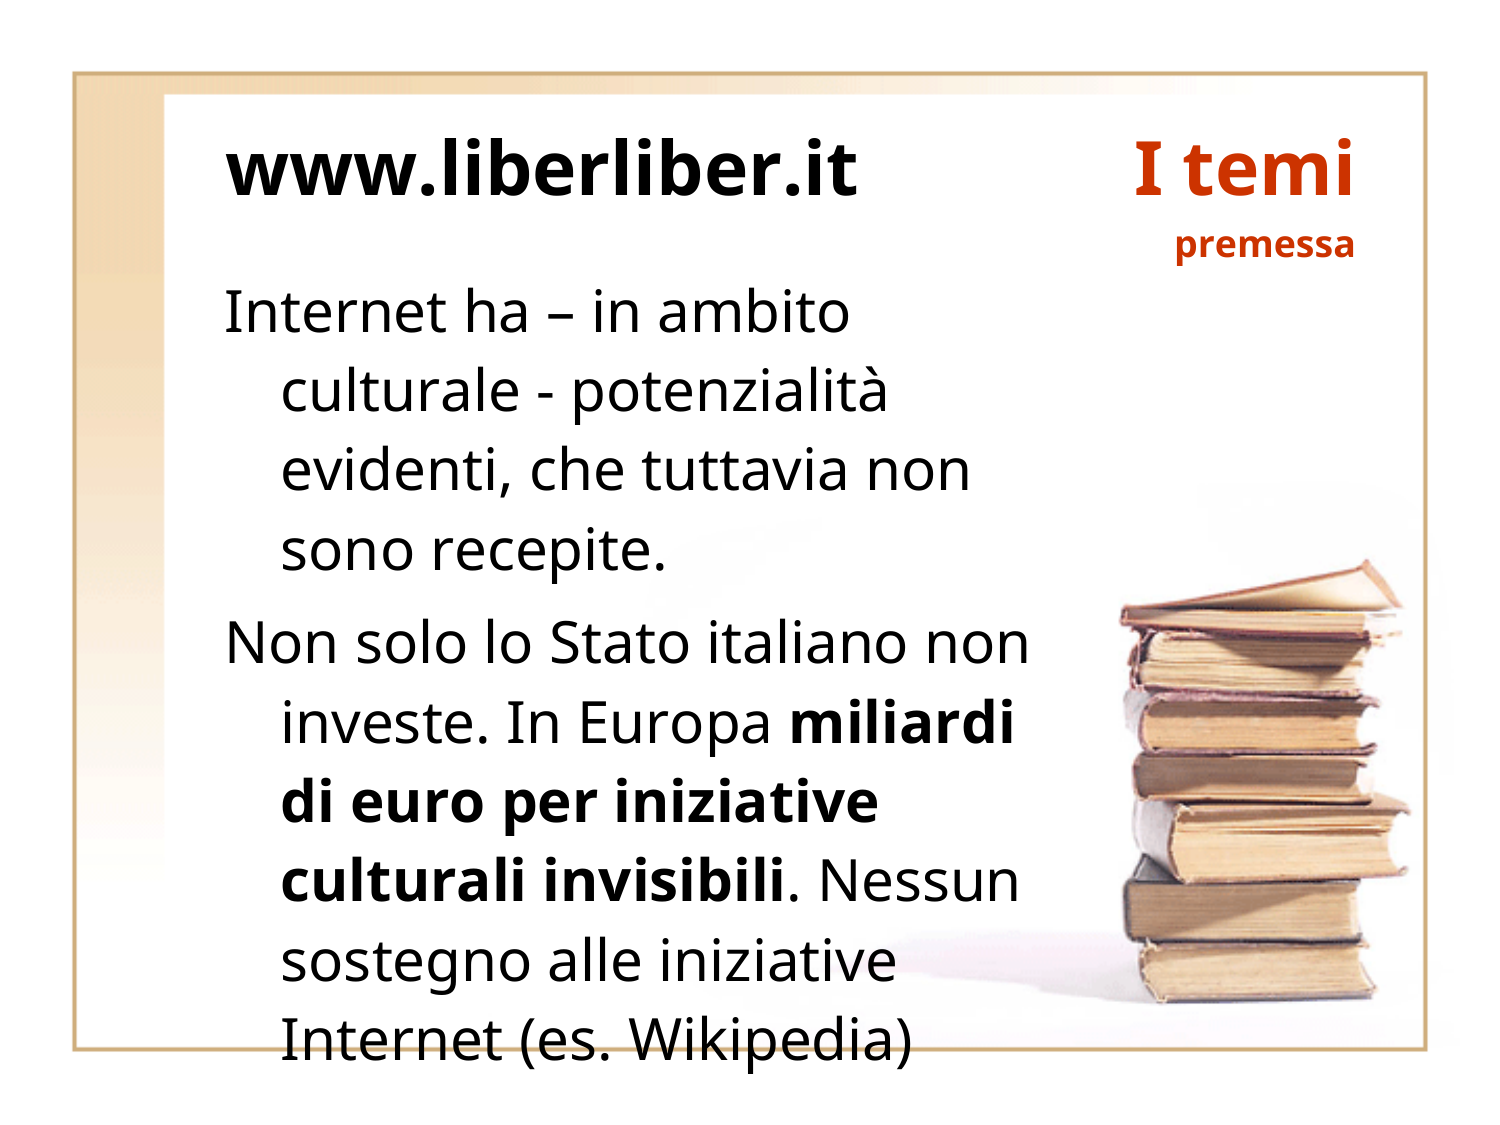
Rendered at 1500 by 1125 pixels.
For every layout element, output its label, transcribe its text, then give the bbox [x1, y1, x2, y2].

picture [0, 0, 1500, 1125]
title www.liberliber.it I temi premessa [208, 116, 1372, 268]
list Internet ha – in ambito culturale - potenzialità evidenti, che tuttavia non sono recepite. Non solo lo Stato italiano non investe. In Europa miliardi di euro per iniziative culturali invisibili. Nessun sostegno alle iniziative Internet (es. Wikipedia) [209, 268, 1073, 1006]
